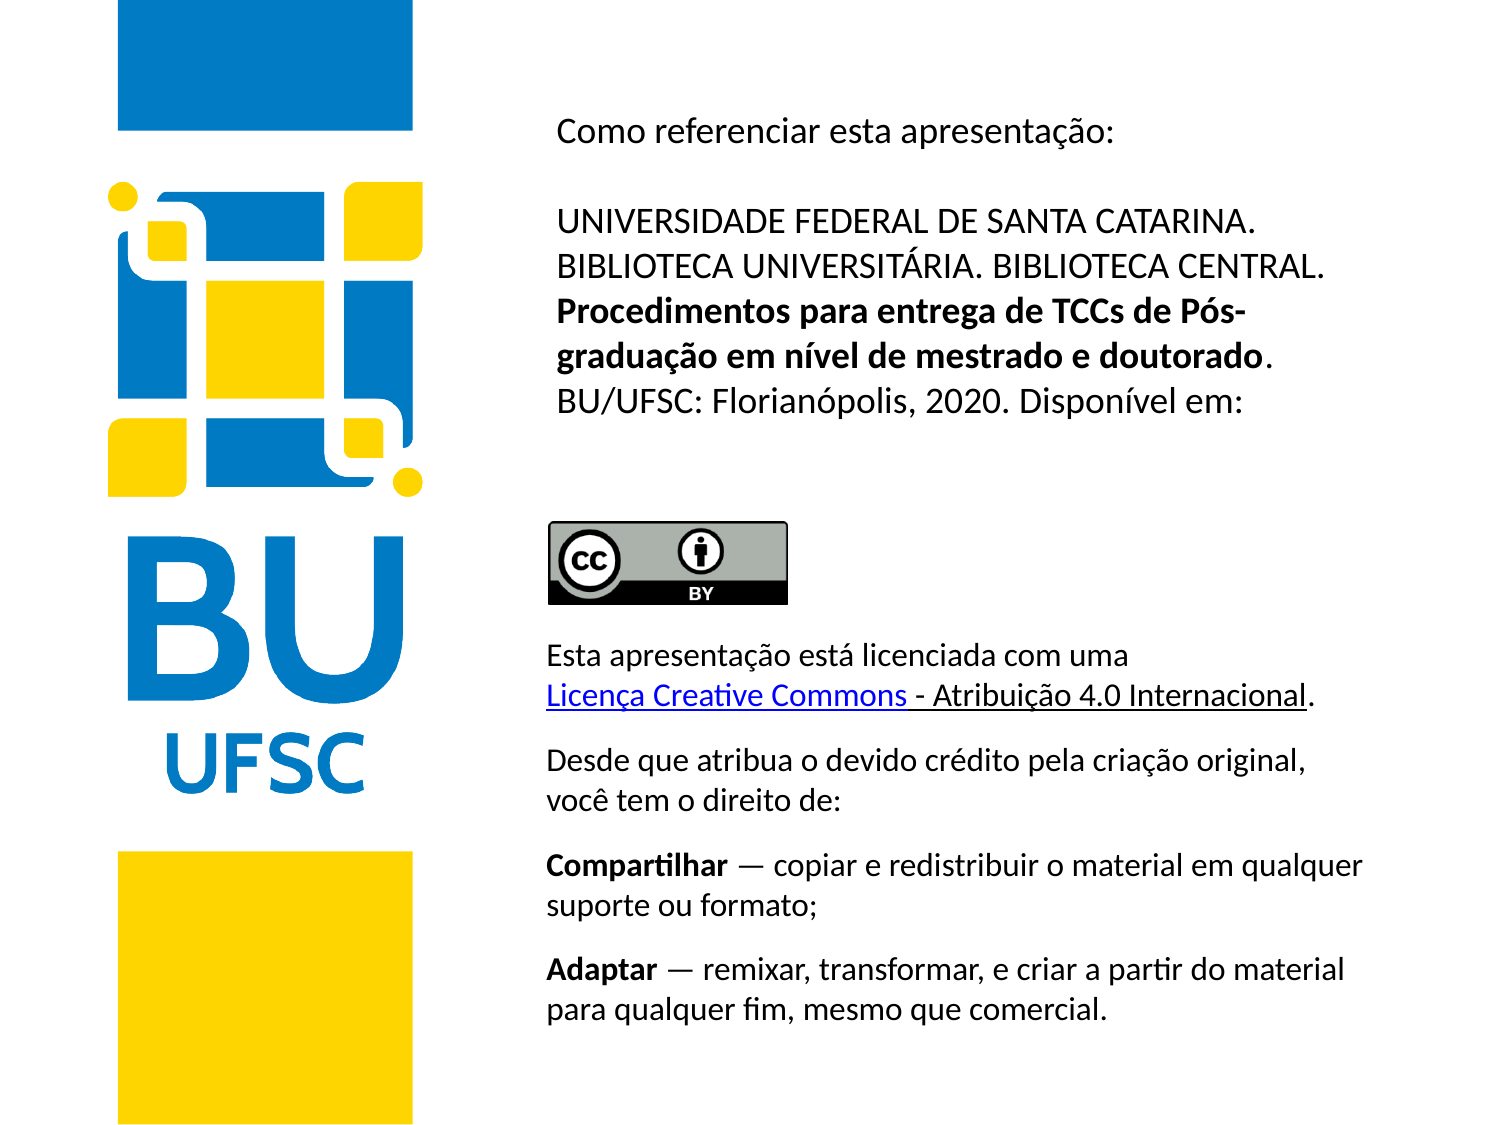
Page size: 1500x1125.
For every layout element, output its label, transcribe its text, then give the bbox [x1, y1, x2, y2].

picture [102, 131, 430, 844]
text_box Como referenciar esta apresentação: UNIVERSIDADE FEDERAL DE SANTA CATARINA. BIBLIOTECA UNIVERSITÁRIA. BIBLIOTECA CENTRAL. Procedimentos para entrega de TCCs de Pós-graduação em nível de mestrado e doutorado. BU/UFSC: Florianópolis, 2020. Disponível em: [541, 99, 1375, 429]
picture [548, 521, 788, 605]
text_box Esta apresentação está licenciada com uma Licença Creative Commons - Atribuição 4.0 Internacional. Desde que atribua o devido crédito pela criação original, você tem o direito de: Compartilhar — copiar e redistribuir o material em qualquer suporte ou formato; Adaptar — remixar, transformar, e criar a partir do material para qualquer fim, mesmo que comercial. [531, 633, 1382, 1064]
